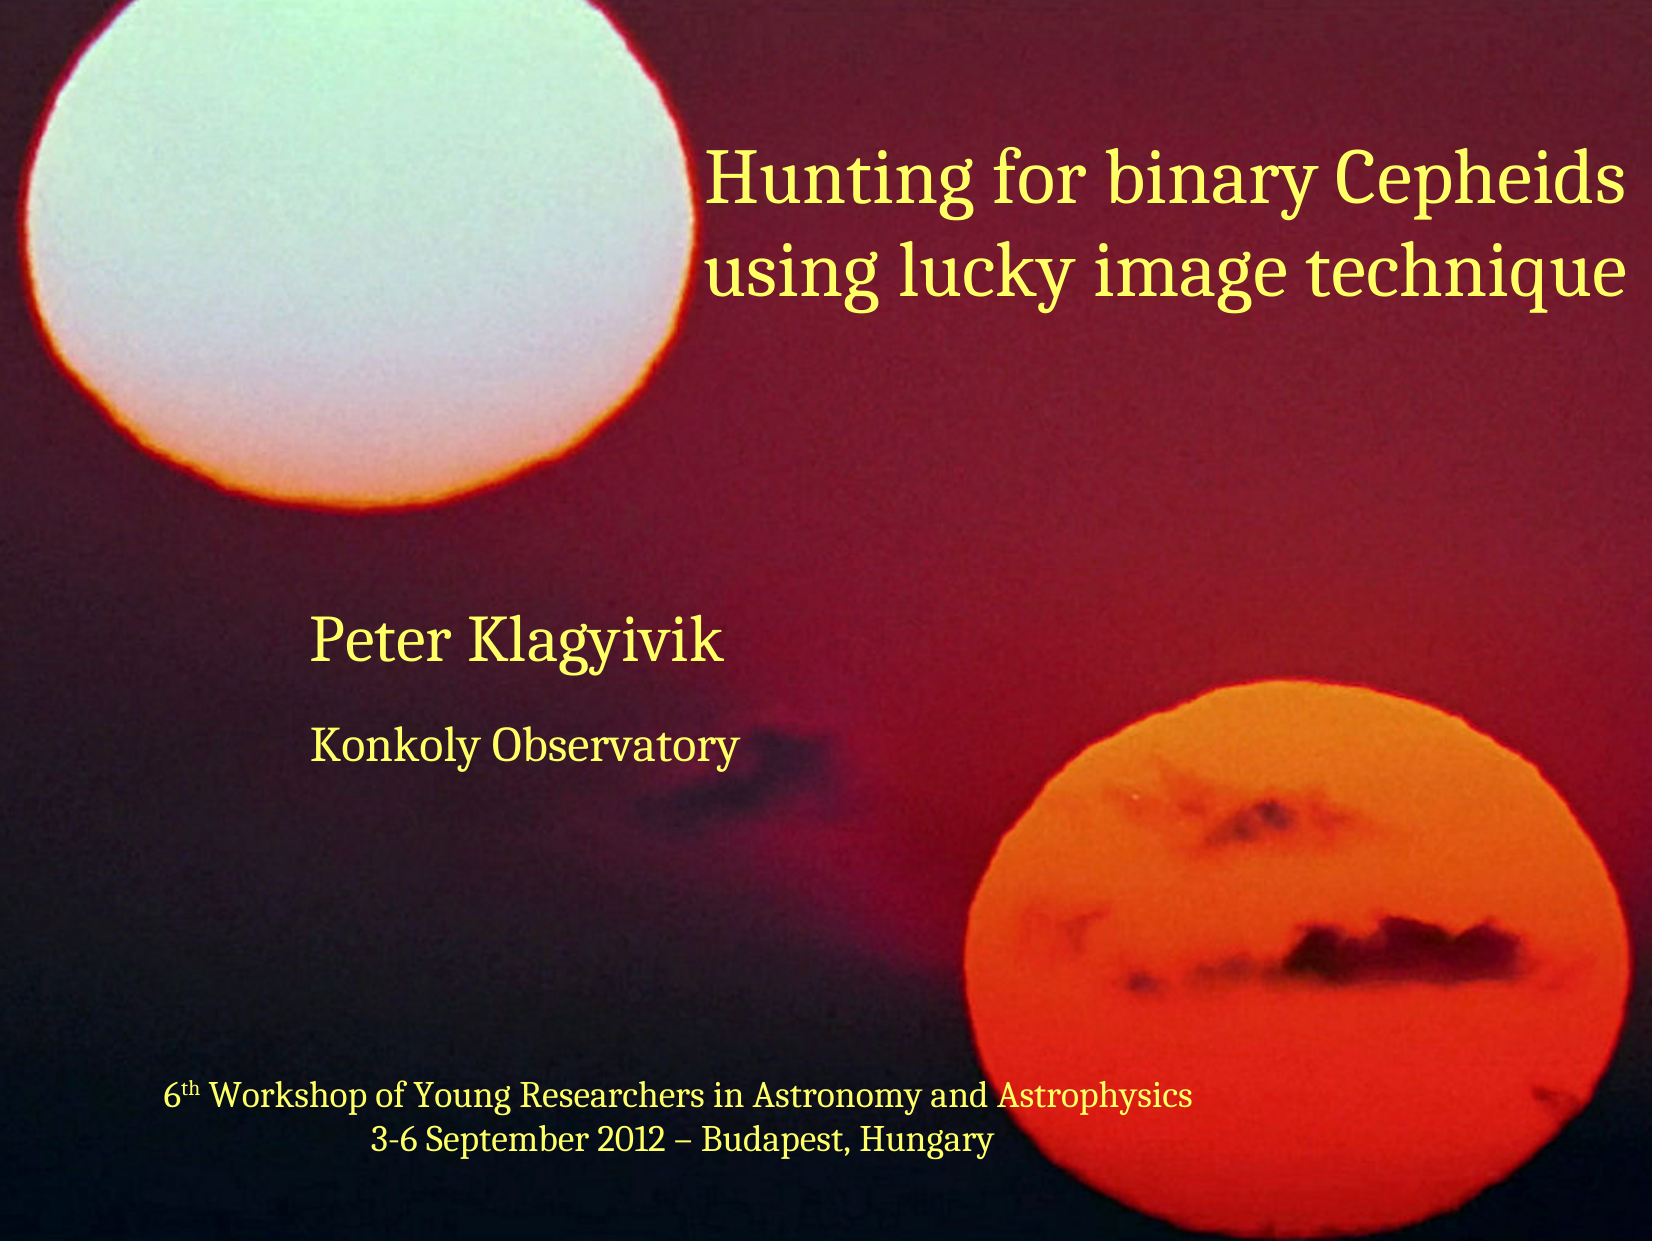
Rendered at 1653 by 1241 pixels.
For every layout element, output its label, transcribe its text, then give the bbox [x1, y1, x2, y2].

text_box 6th Workshop of Young Researchers in Astronomy and Astrophysics 3-6 September 2012 – Budapest, Hungary [29, 1063, 1329, 1168]
text_box Peter Klagyivik Konkoly Observatory [294, 590, 857, 779]
text_box Hunting for binary Cepheids using lucky image technique [678, 120, 1653, 414]
picture [0, 0, 1652, 1241]
